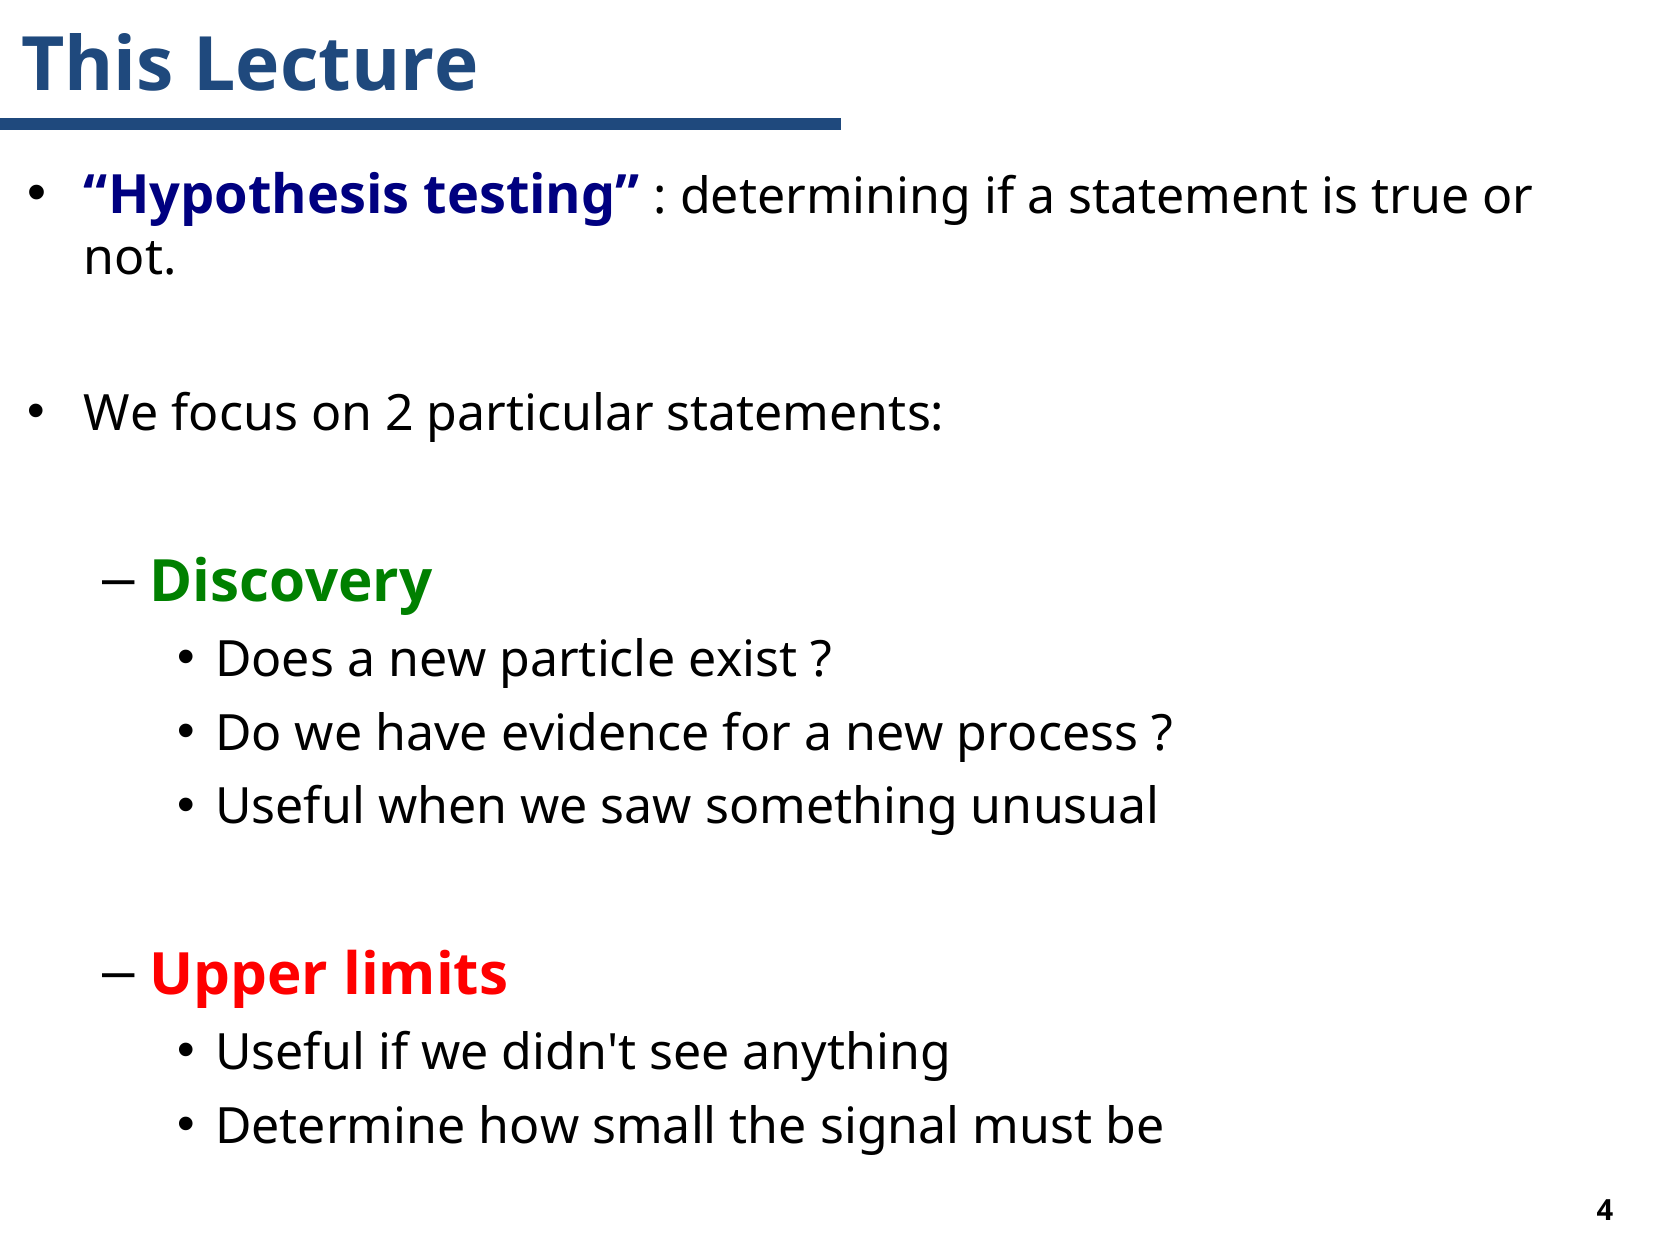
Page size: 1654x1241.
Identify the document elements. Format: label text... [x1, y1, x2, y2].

title This Lecture [6, 7, 1606, 113]
list “Hypothesis testing” : determining if a statement is true or not. We focus on 2 particular statements: Discovery Does a new particle exist ? Do we have evidence for a new process ? Useful when we saw something unusual Upper limits Useful if we didn't see anything Determine how small the signal must be [12, 151, 1640, 1186]
